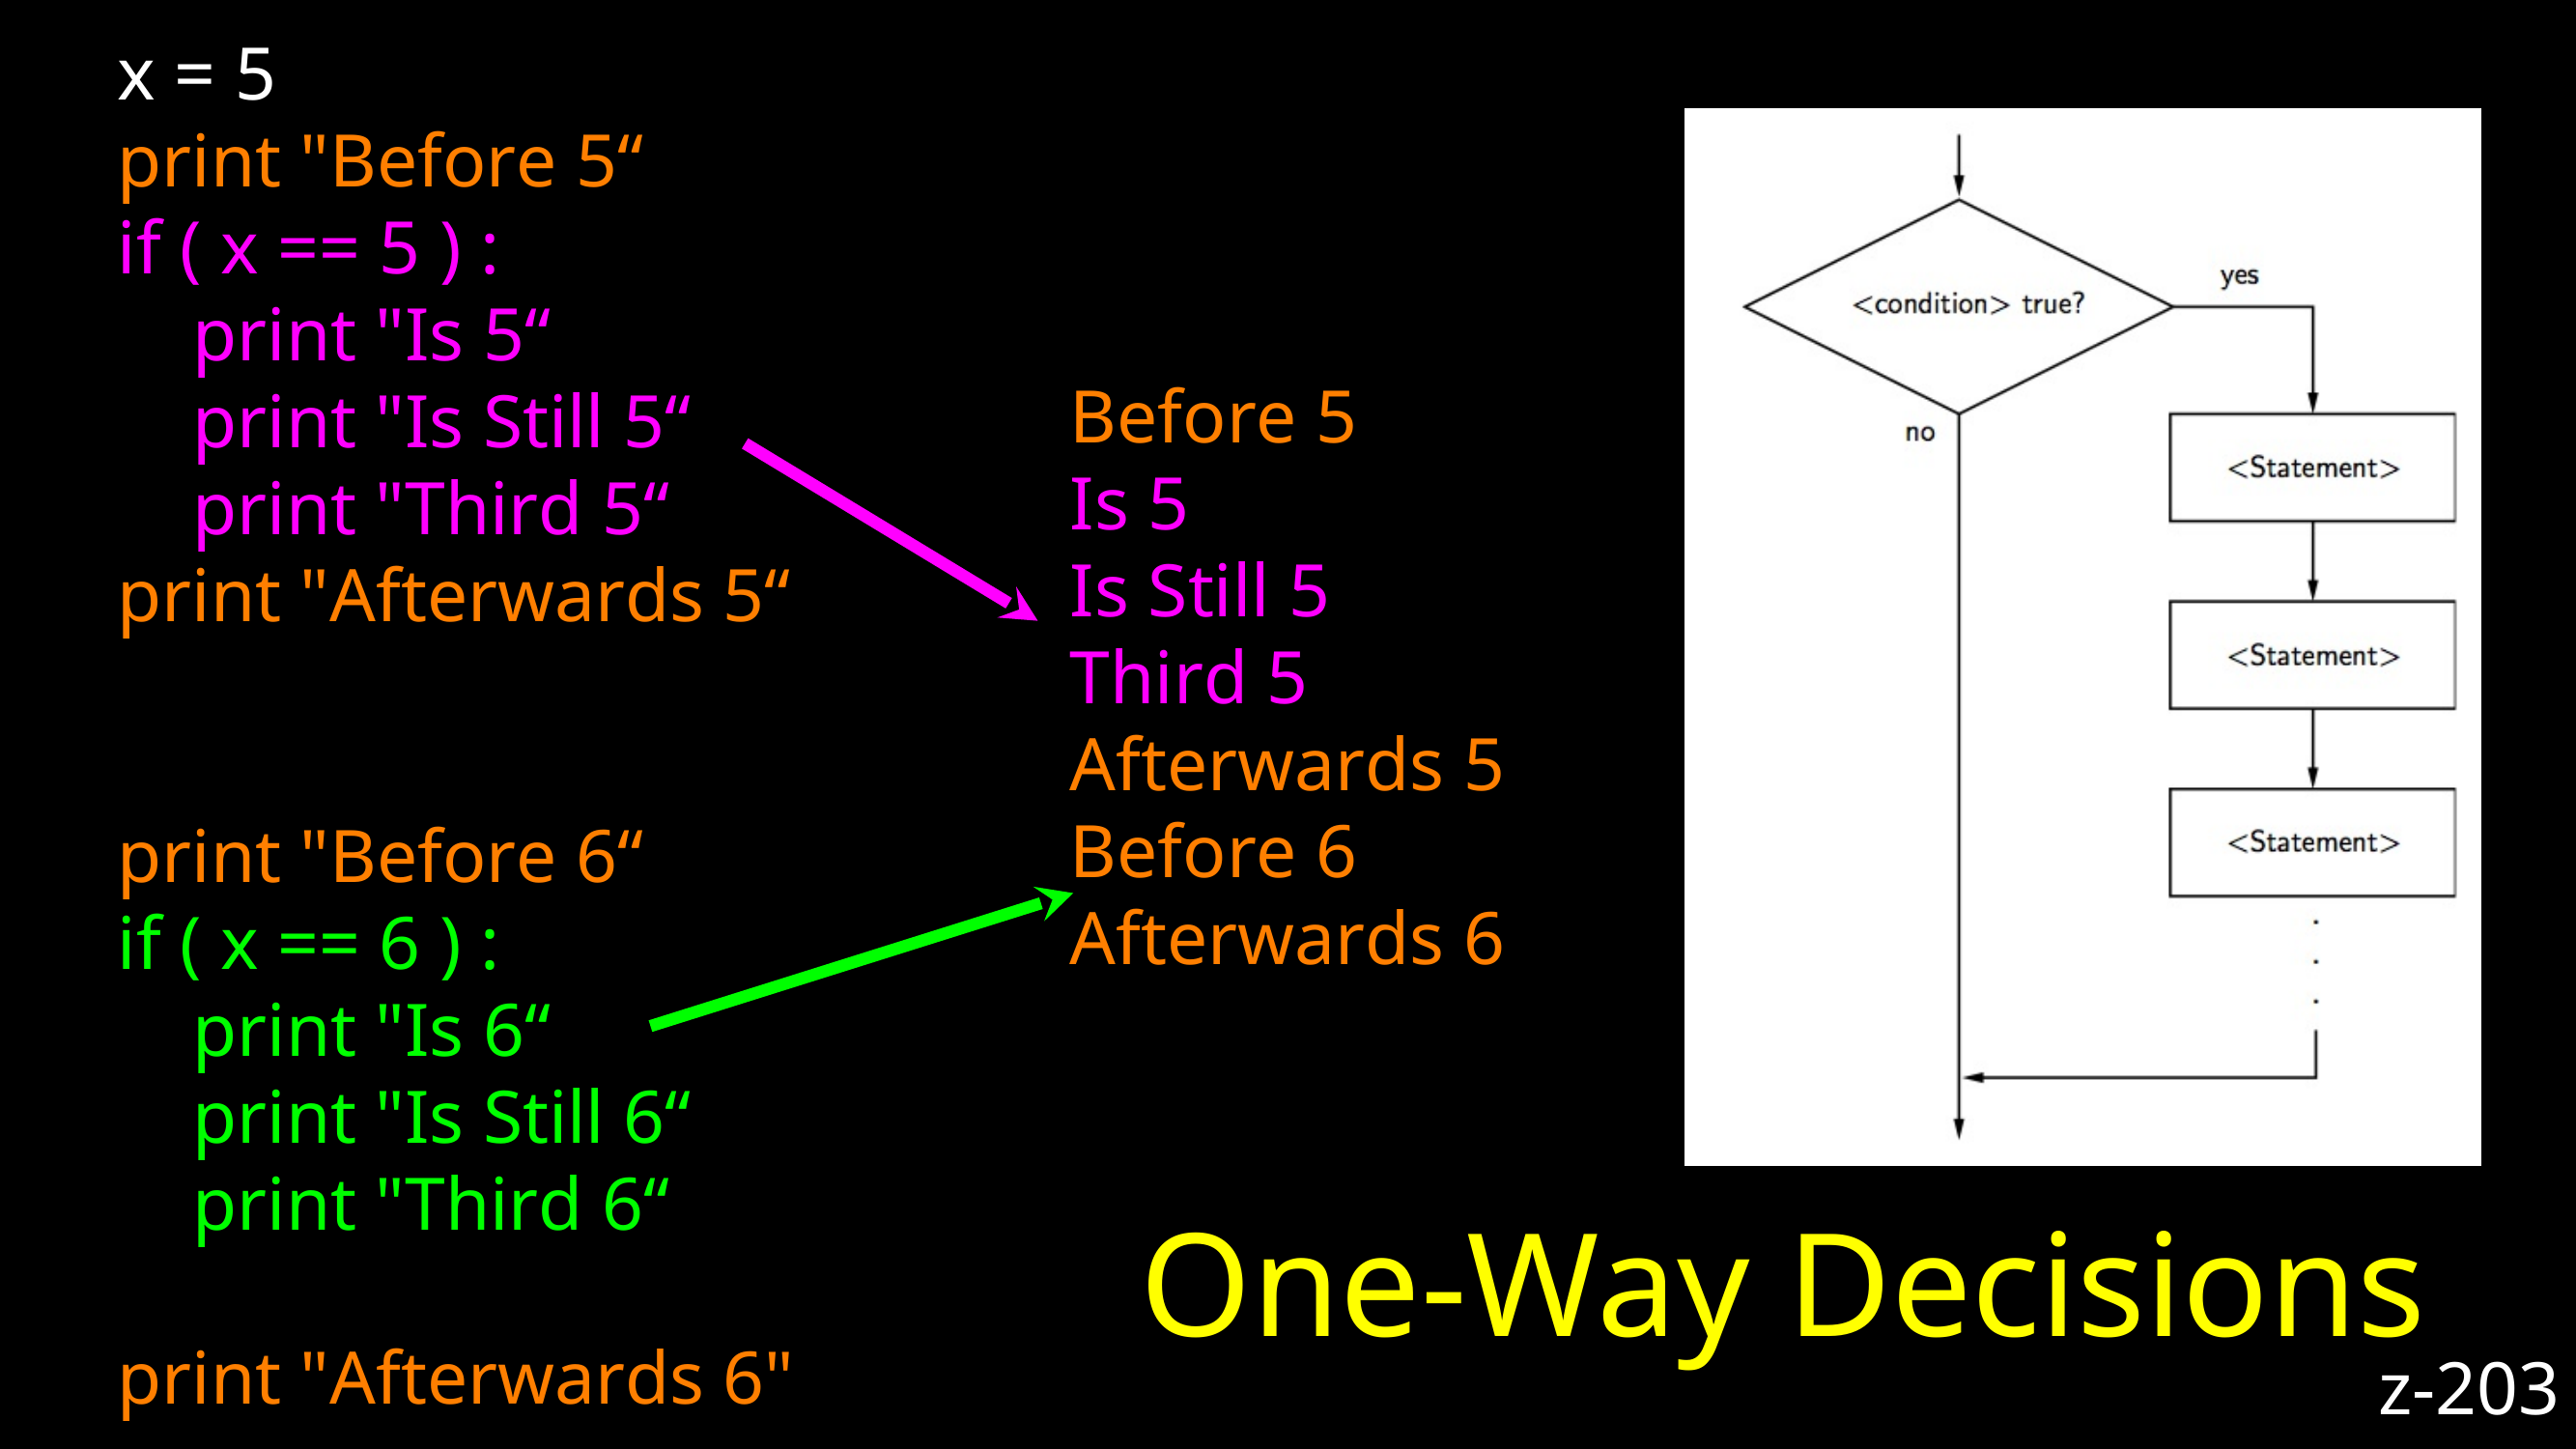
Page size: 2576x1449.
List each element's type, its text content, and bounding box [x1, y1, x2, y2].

text_box Before 5 Is 5 Is Still 5 Third 5 Afterwards 5 Before 6 Afterwards 6 [1069, 370, 1506, 980]
text_box z-203 [2378, 1342, 2561, 1430]
title One-Way Decisions [1032, 1096, 2536, 1449]
text_box x = 5 print "Before 5“ if ( x == 5 ) : print "Is 5“ print "Is Still 5“ print "Third 5“ print "Afterwards 5“ print "Before 6“ if ( x == 6 ) : print "Is 6“ print "Is Still 6“ print "Third 6“ print "Afterwards 6" [117, 27, 795, 1419]
picture [1684, 108, 2481, 1166]
